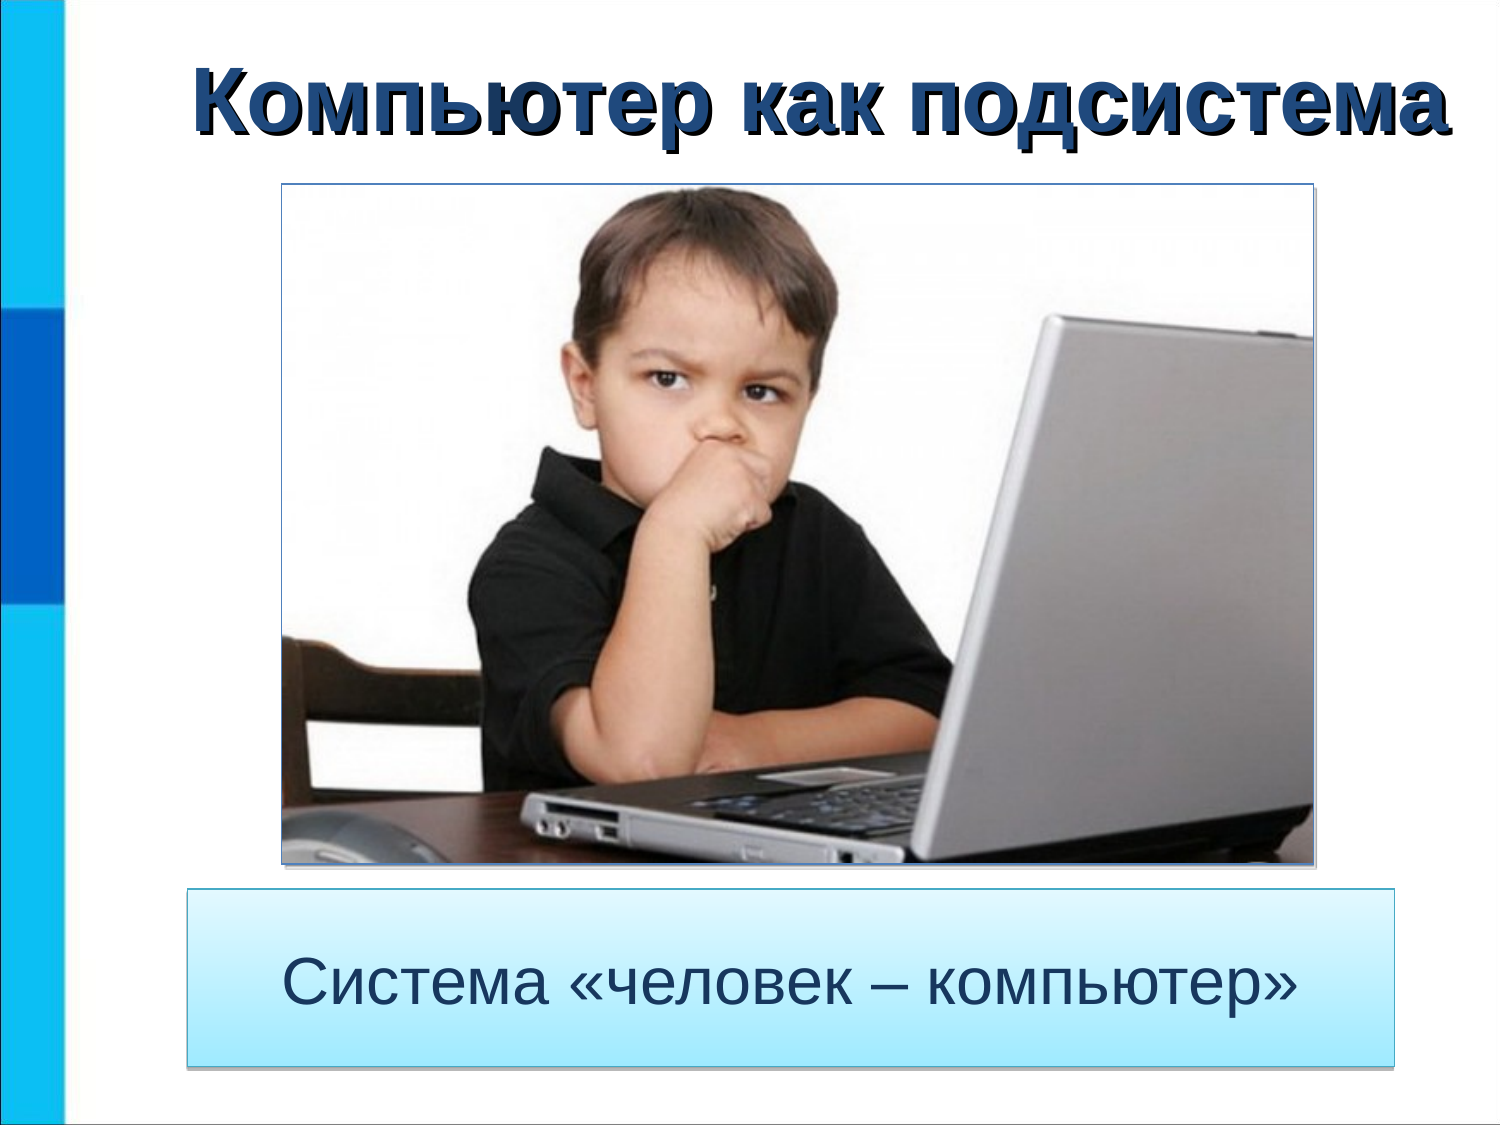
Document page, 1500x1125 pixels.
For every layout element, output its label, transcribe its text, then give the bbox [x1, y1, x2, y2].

picture [0, 0, 1500, 1125]
title Система «человек – компьютер» [187, 889, 1395, 1067]
text_box Компьютер как подсистема [175, 11, 1465, 178]
